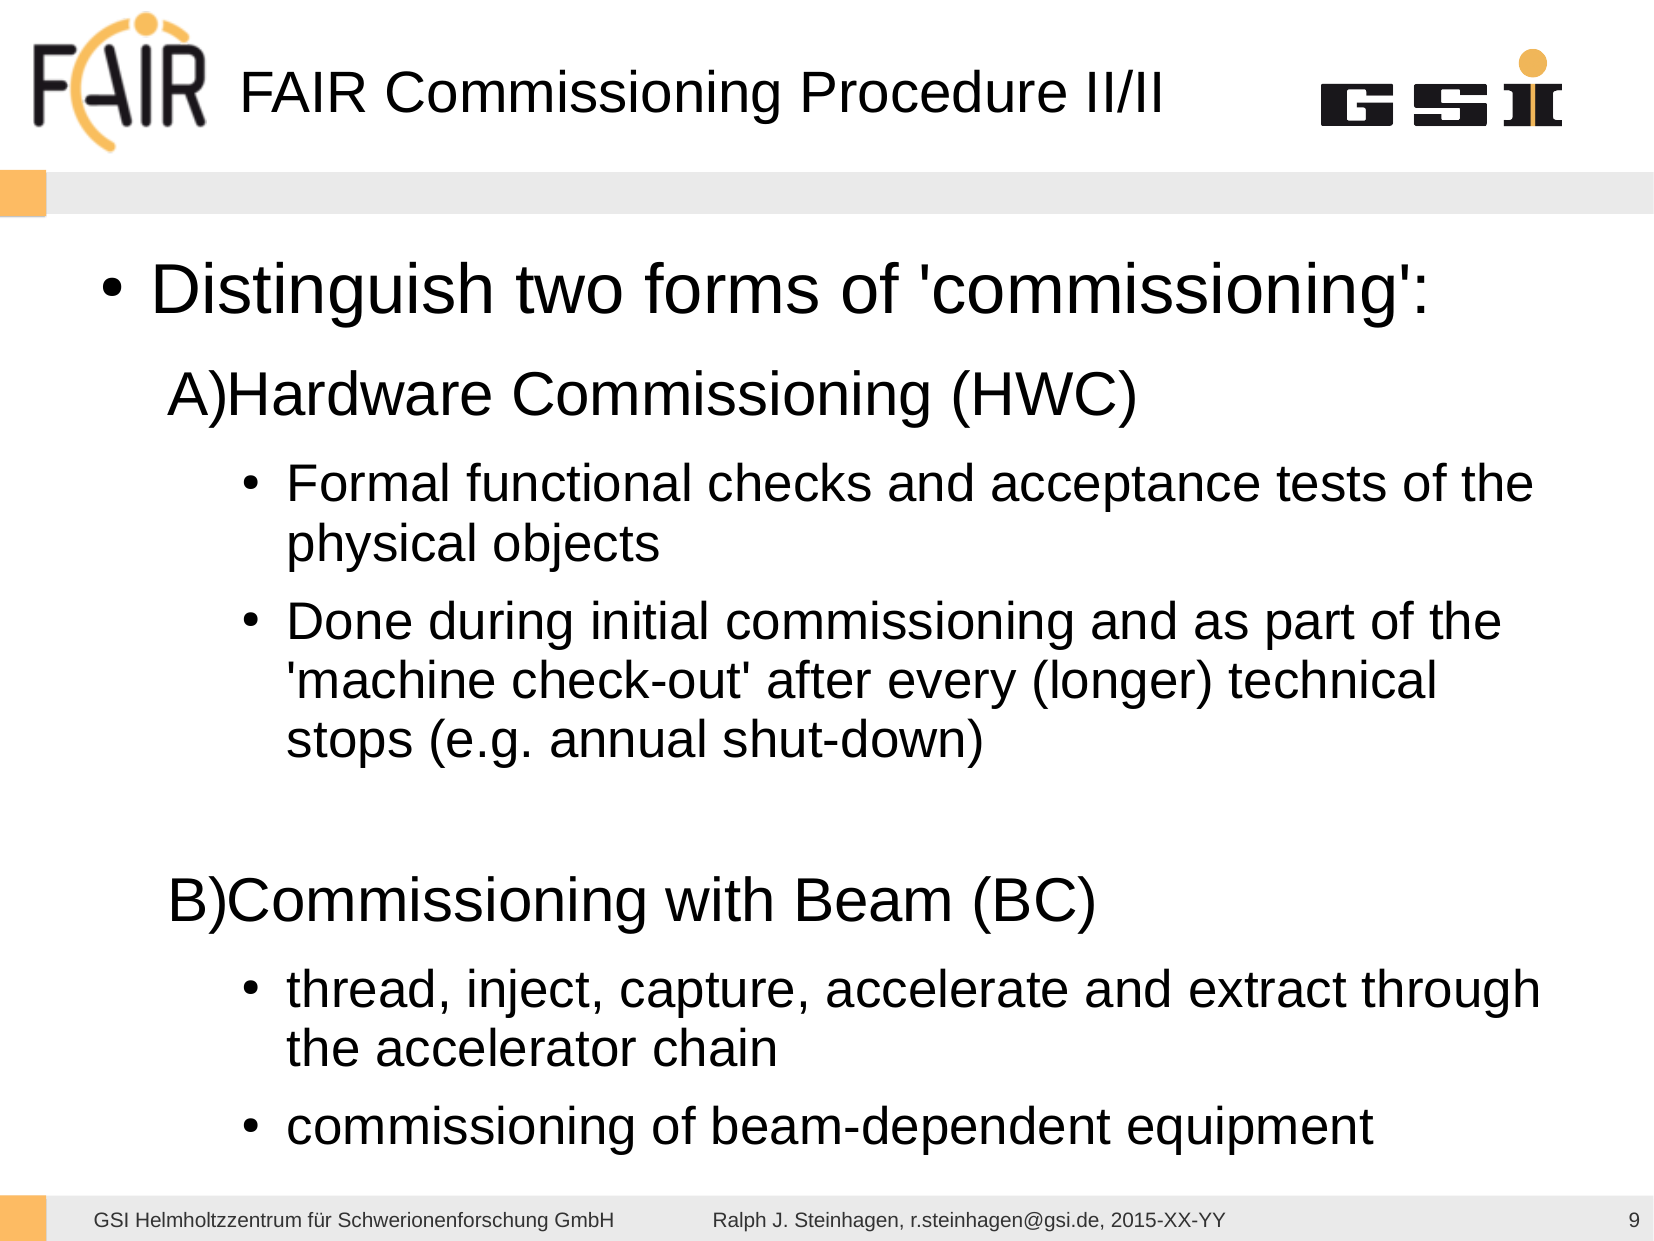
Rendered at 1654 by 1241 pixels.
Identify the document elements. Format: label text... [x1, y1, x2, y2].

picture [33, 10, 207, 155]
list Distinguish two forms of 'commissioning': Hardware Commissioning (HWC) Formal functional checks and acceptance tests of the physical objects Done during initial commissioning and as part of the 'machine check-out' after every (longer) technical stops (e.g. annual shut-down) Commissioning with Beam (BC) thread, inject, capture, accelerate and extract through the accelerator chain commissioning of beam-dependent equipment [82, 249, 1571, 1158]
title FAIR Commissioning Procedure II/II [239, 23, 1301, 162]
picture [1319, 46, 1564, 129]
